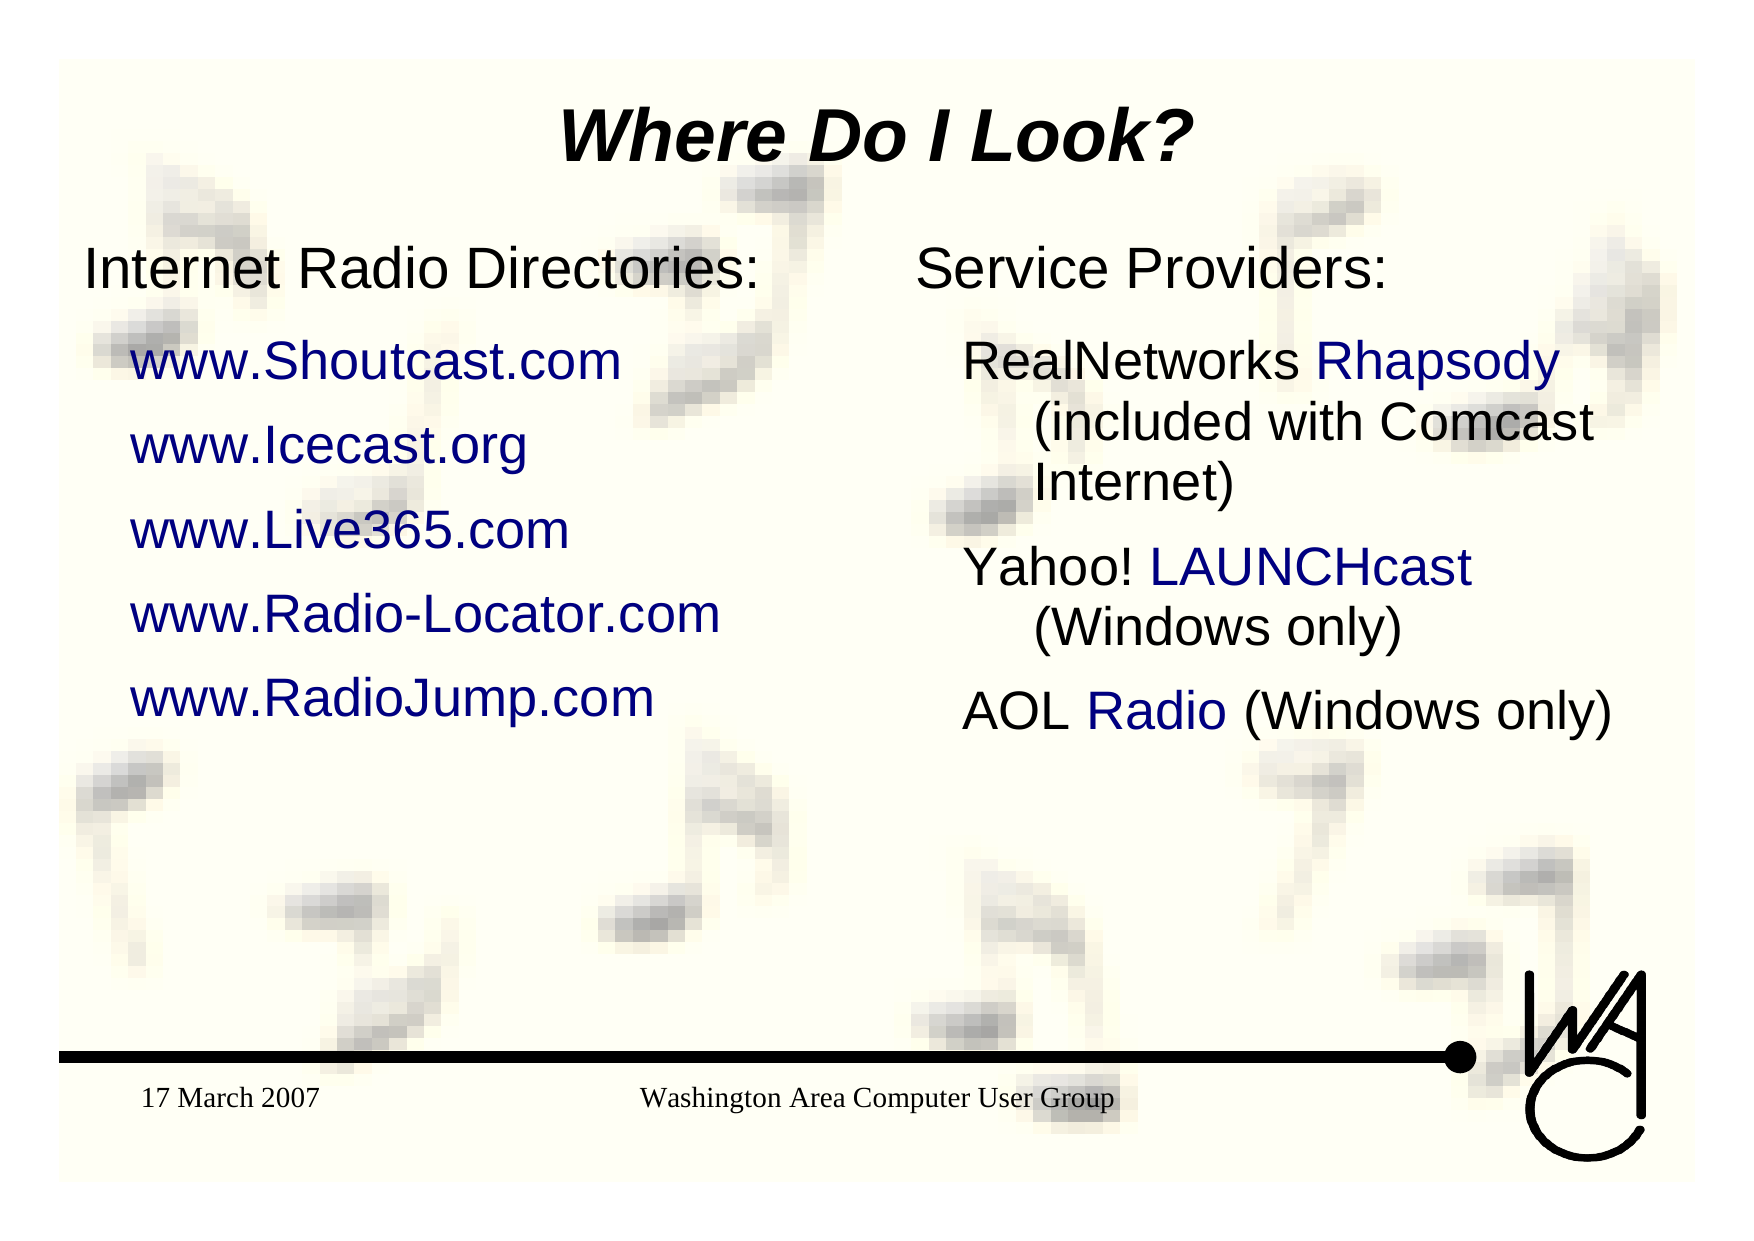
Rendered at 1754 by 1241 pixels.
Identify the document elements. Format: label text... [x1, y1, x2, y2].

picture [1522, 1004, 1648, 1162]
list Service Providers: RealNetworks Rhapsody (included with Comcast Internet) Yahoo! LAUNCHcast (Windows only) AOL Radio (Windows only) [903, 236, 1696, 1004]
list Internet Radio Directories: www.Shoutcast.com www.Icecast.org www.Live365.com www.Radio-Locator.com www.RadioJump.com [71, 236, 864, 1004]
title Where Do I Look? [59, 64, 1695, 207]
